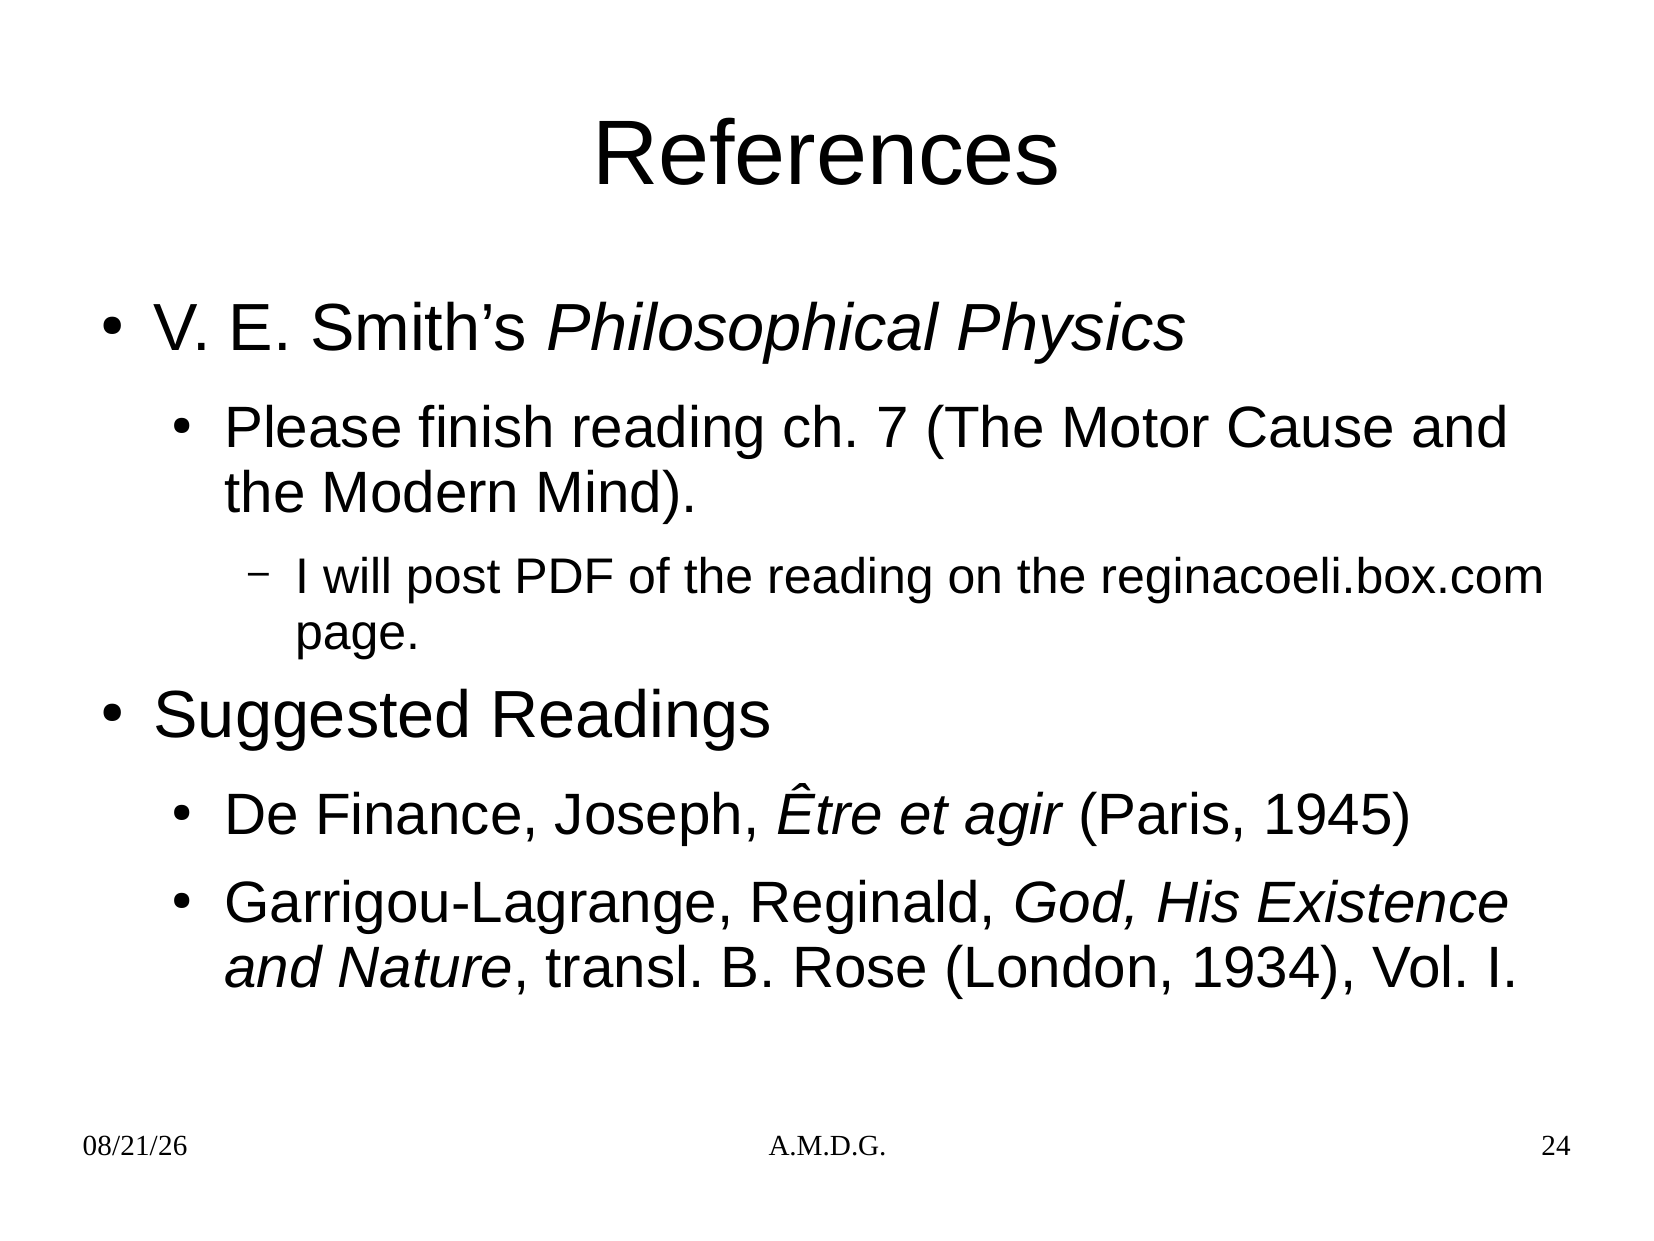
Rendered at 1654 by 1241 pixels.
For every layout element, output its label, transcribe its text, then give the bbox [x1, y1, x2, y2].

list V. E. Smith’s Philosophical Physics Please finish reading ch. 7 (The Motor Cause and the Modern Mind). I will post PDF of the reading on the reginacoeli.box.com page. Suggested Readings De Finance, Joseph, Être et agir (Paris, 1945) Garrigou-Lagrange, Reginald, God, His Existence and Nature, transl. B. Rose (London, 1934), Vol. I. [82, 290, 1571, 1109]
title References [82, 49, 1571, 257]
